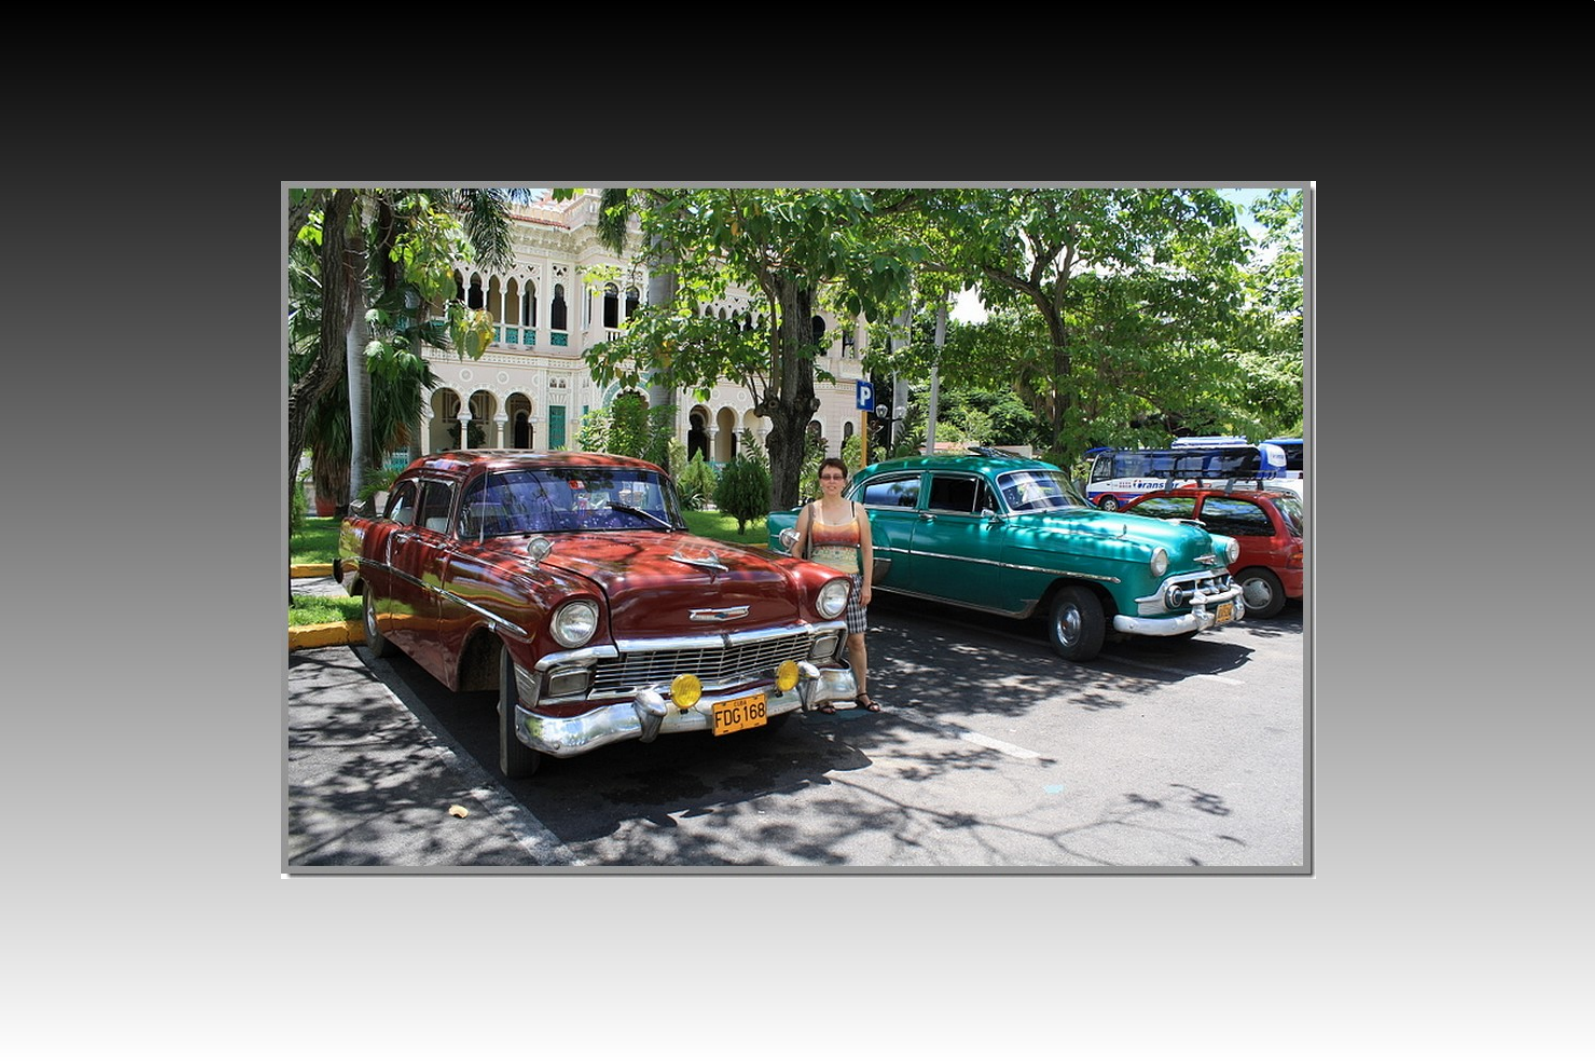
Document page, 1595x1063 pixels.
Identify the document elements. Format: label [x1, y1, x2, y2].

picture [281, 181, 1316, 879]
